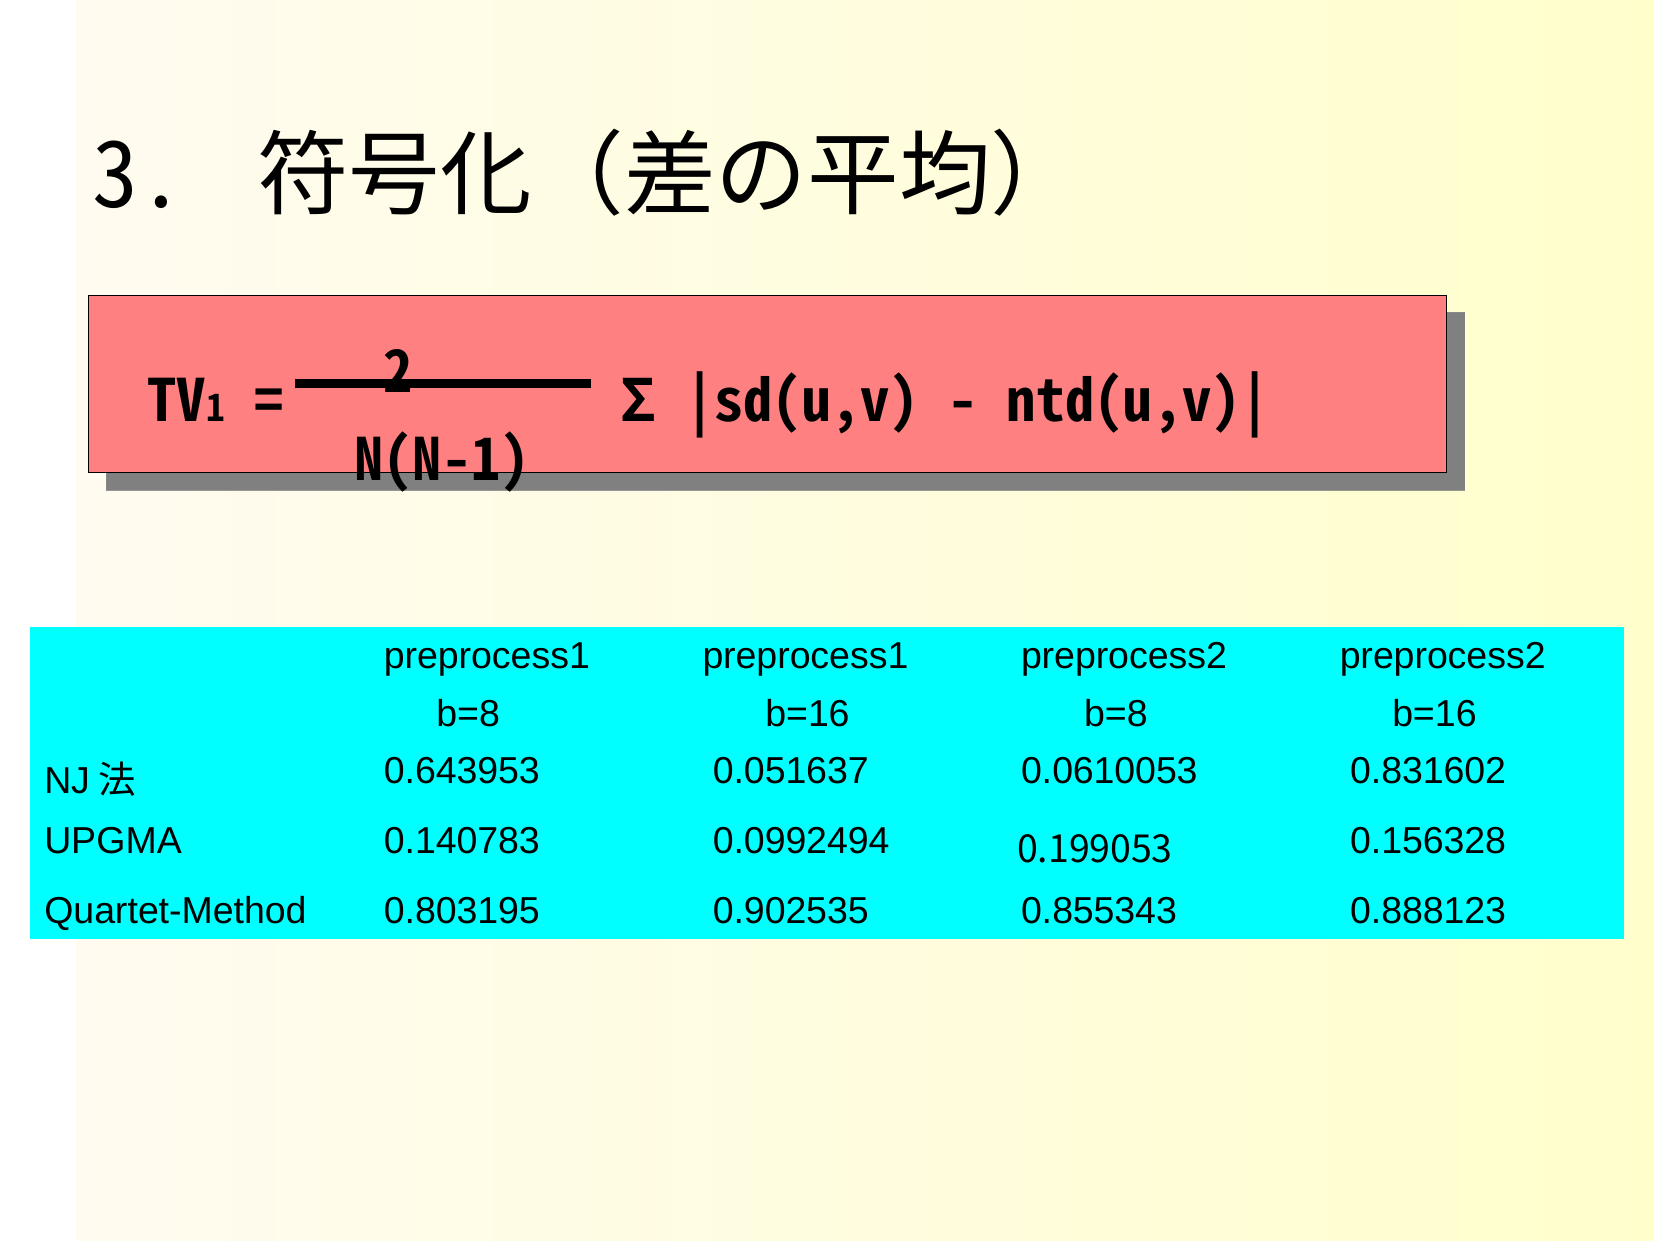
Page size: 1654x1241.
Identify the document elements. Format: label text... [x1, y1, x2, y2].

table_cell 0.803195 [348, 881, 667, 939]
table_header preprocess2 [1304, 627, 1624, 685]
table_header preprocess2 [985, 627, 1304, 685]
table_cell 0.855343 [985, 881, 1304, 939]
table_cell 0.199053 [985, 812, 1304, 881]
text_box [88, 295, 1447, 473]
text_box 3. 符号化（差の平均） [89, 118, 1300, 216]
table_cell b=16 [667, 685, 985, 742]
table_cell UPGMA [30, 812, 348, 881]
table_cell 0.156328 [1304, 812, 1624, 881]
table_cell 0.831602 [1304, 742, 1624, 812]
table_cell b=8 [985, 685, 1304, 742]
table_cell 0.140783 [348, 812, 667, 881]
table_cell 0.643953 [348, 742, 667, 812]
table_cell b=16 [1304, 685, 1624, 742]
table_cell 0.902535 [667, 881, 985, 939]
text_box 2 [383, 324, 456, 384]
table_cell 0.0992494 [667, 812, 985, 881]
table_cell [30, 685, 348, 742]
table_cell 0.0610053 [985, 742, 1304, 812]
title [29, 0, 1518, 368]
text_box TV1 = Σ |sd(u,v) - ntd(u,v)| [147, 354, 1418, 413]
table_header preprocess1 [667, 627, 985, 685]
table_cell 0.888123 [1304, 881, 1624, 939]
table_cell 0.051637 [667, 742, 985, 812]
table_cell b=8 [348, 685, 667, 742]
text_box N(N-1) [354, 413, 532, 472]
table_cell NJ法 [30, 742, 348, 812]
table_header [30, 627, 348, 685]
table_header preprocess1 [348, 627, 667, 685]
table_cell Quartet-Method [30, 881, 348, 939]
